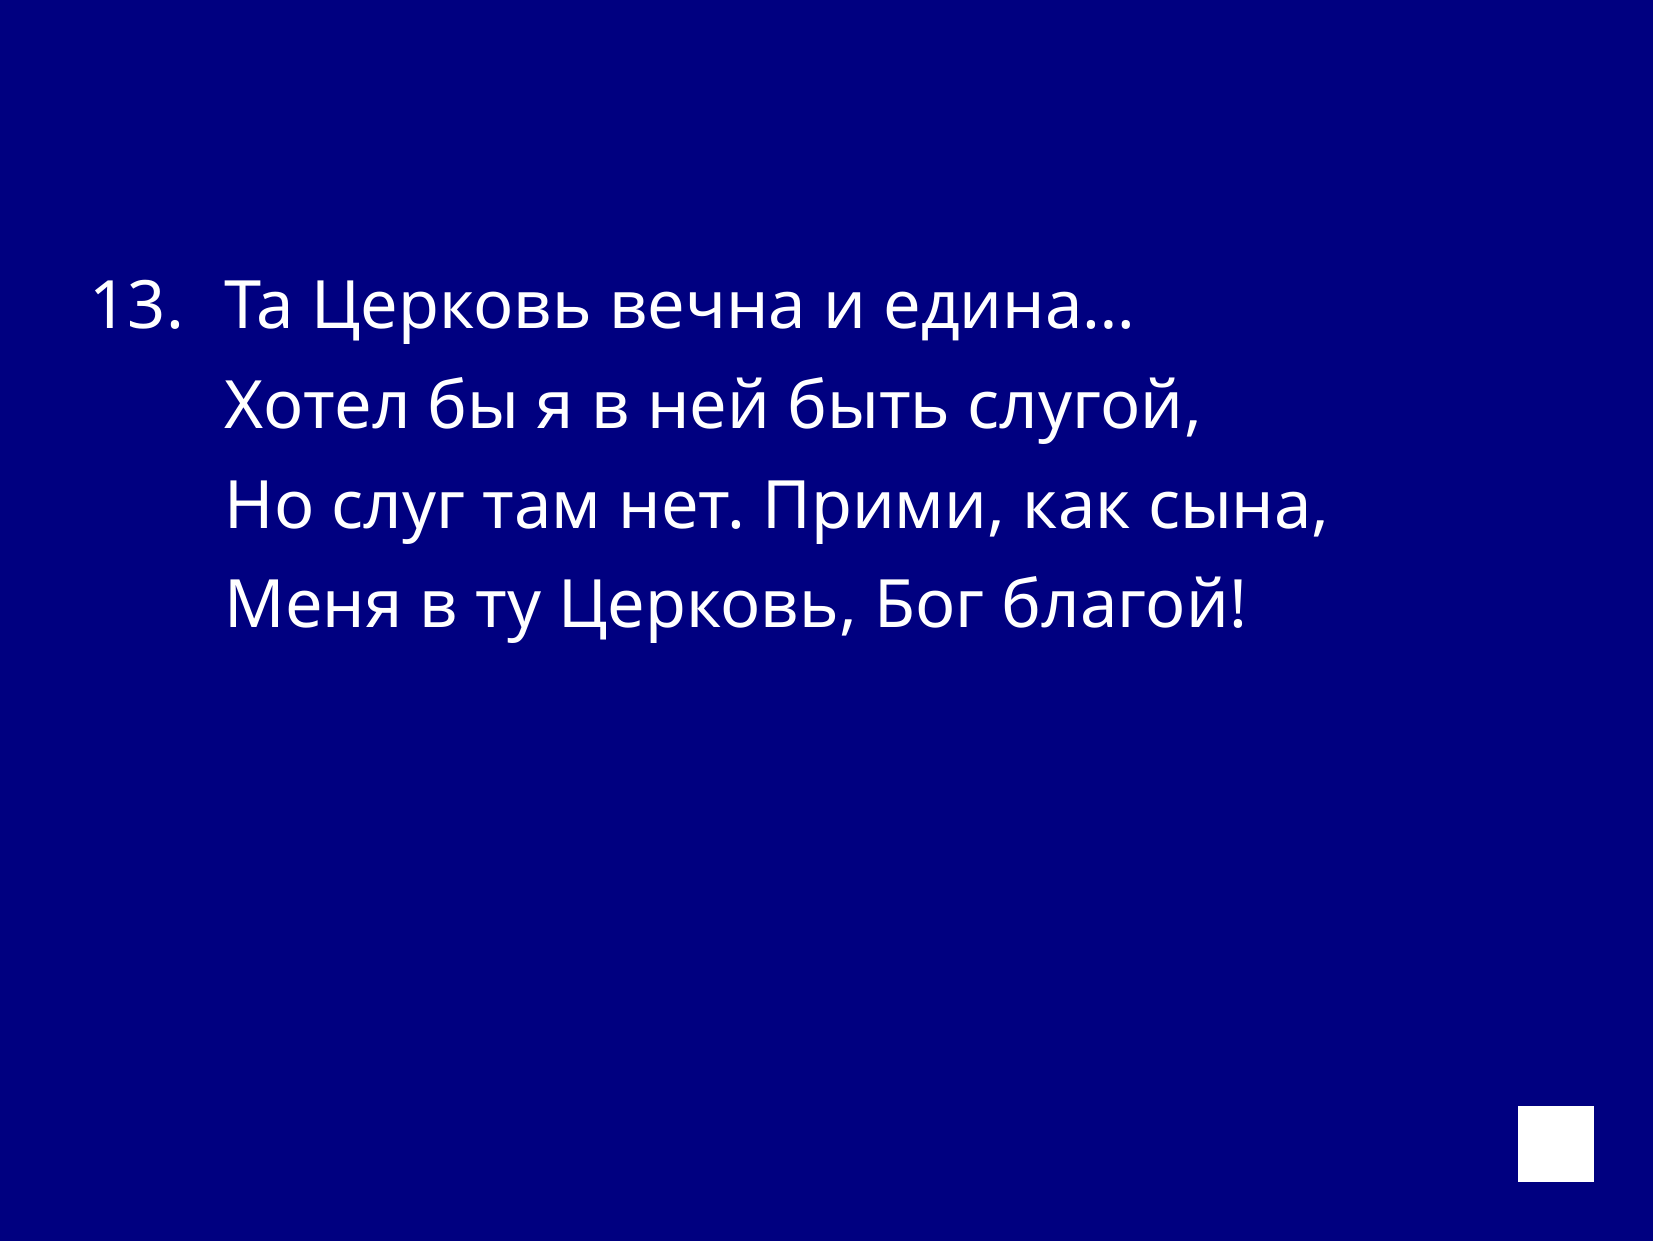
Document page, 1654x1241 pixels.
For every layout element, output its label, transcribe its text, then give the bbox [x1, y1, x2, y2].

text_box [1518, 1106, 1594, 1182]
text_box 13. Та Церковь вечна и едина… Хотел бы я в ней быть слугой, Но слуг там нет. Прими, как сына, Меня в ту Церковь, Бог благой! [75, 150, 1576, 1163]
